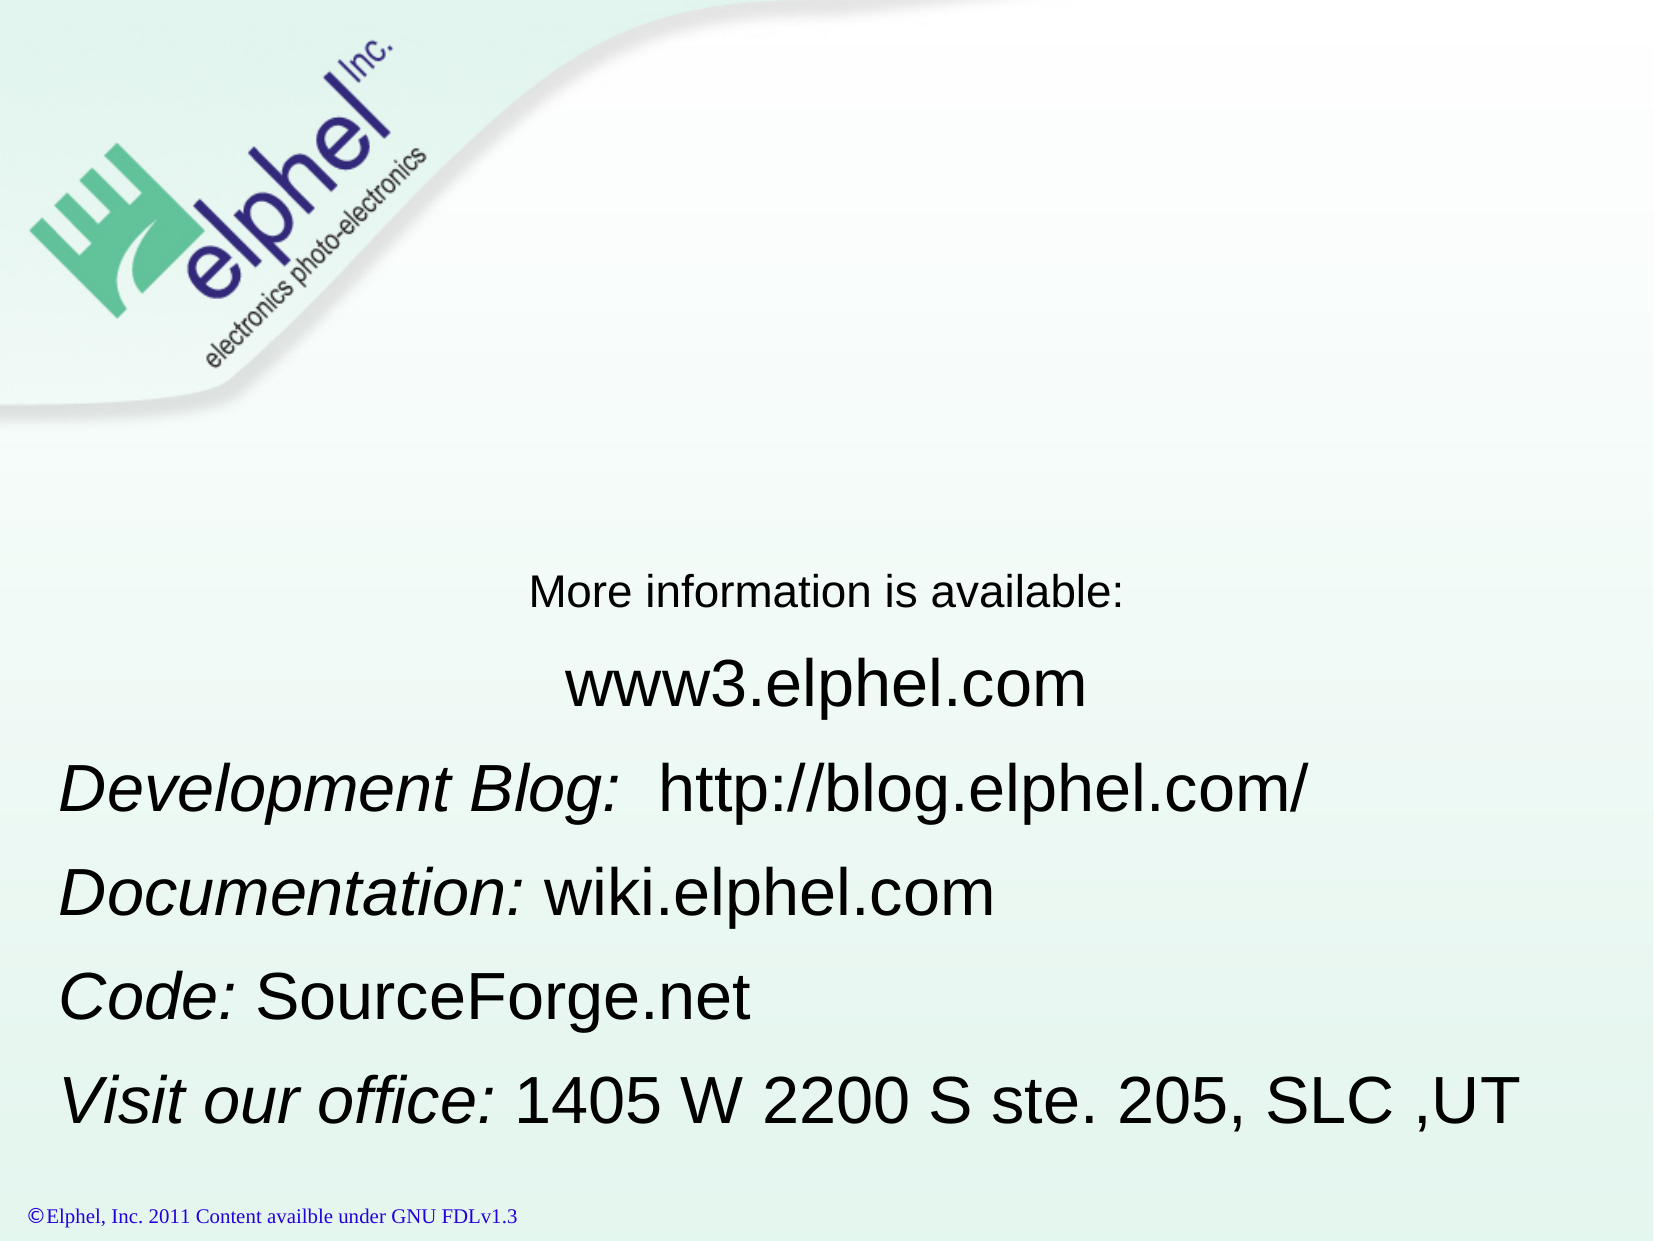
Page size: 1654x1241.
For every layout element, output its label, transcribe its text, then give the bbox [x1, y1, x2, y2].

picture [0, 0, 1654, 1241]
list More information is available: www3.elphel.com Development Blog: http://blog.elphel.com/ Documentation: wiki.elphel.com Code: SourceForge.net Visit our office: 1405 W 2200 S ste. 205, SLC ,UT [59, 561, 1595, 1241]
